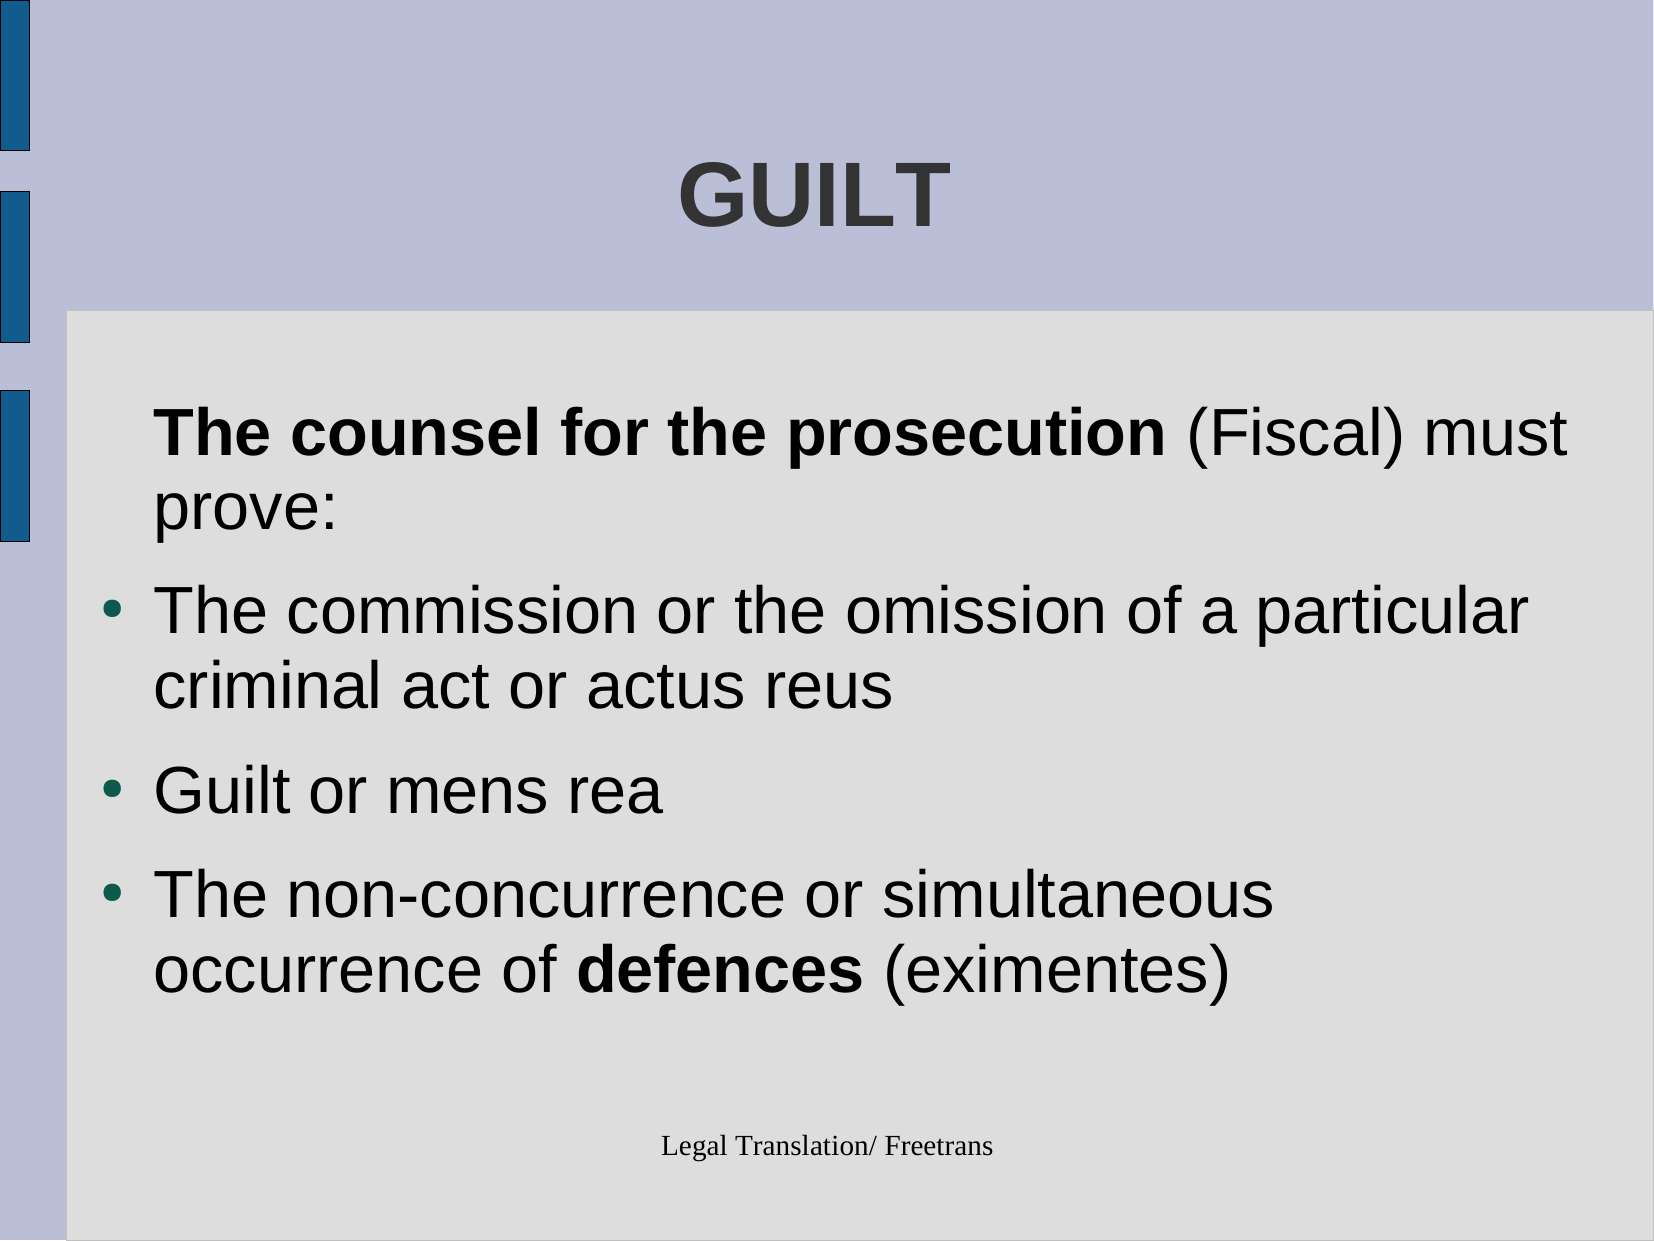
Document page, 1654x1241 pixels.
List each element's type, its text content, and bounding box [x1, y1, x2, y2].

list The counsel for the prosecution (Fiscal) must prove: The commission or the omission of a particular criminal act or actus reus Guilt or mens rea The non-concurrence or simultaneous occurrence of defences (eximentes) [82, 290, 1571, 1216]
title GUILT [121, 91, 1534, 290]
